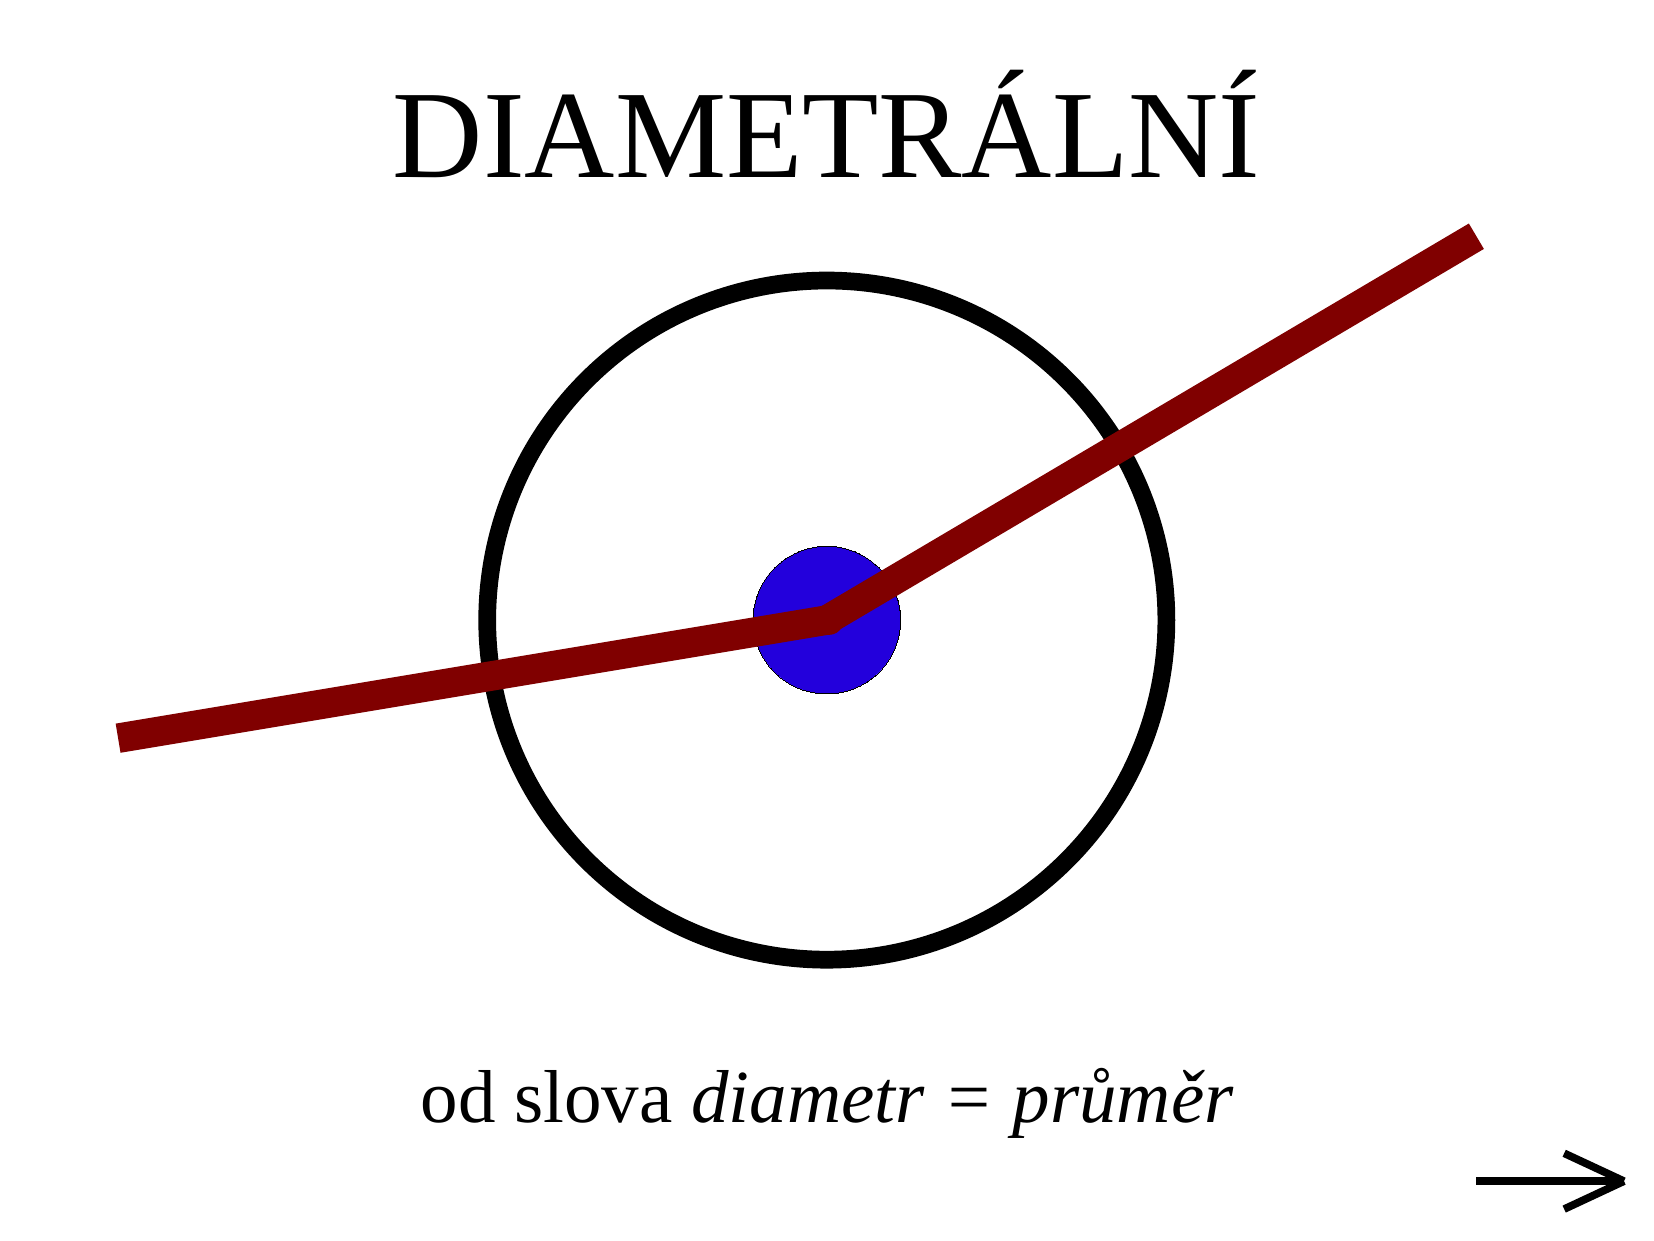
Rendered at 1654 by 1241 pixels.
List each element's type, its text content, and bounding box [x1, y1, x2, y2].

text_box [758, 597, 901, 694]
text_box DIAMETRÁLNÍ [378, 59, 1276, 213]
text_box od slova diametr = průměr [273, 1048, 1381, 1147]
text_box [753, 546, 882, 617]
